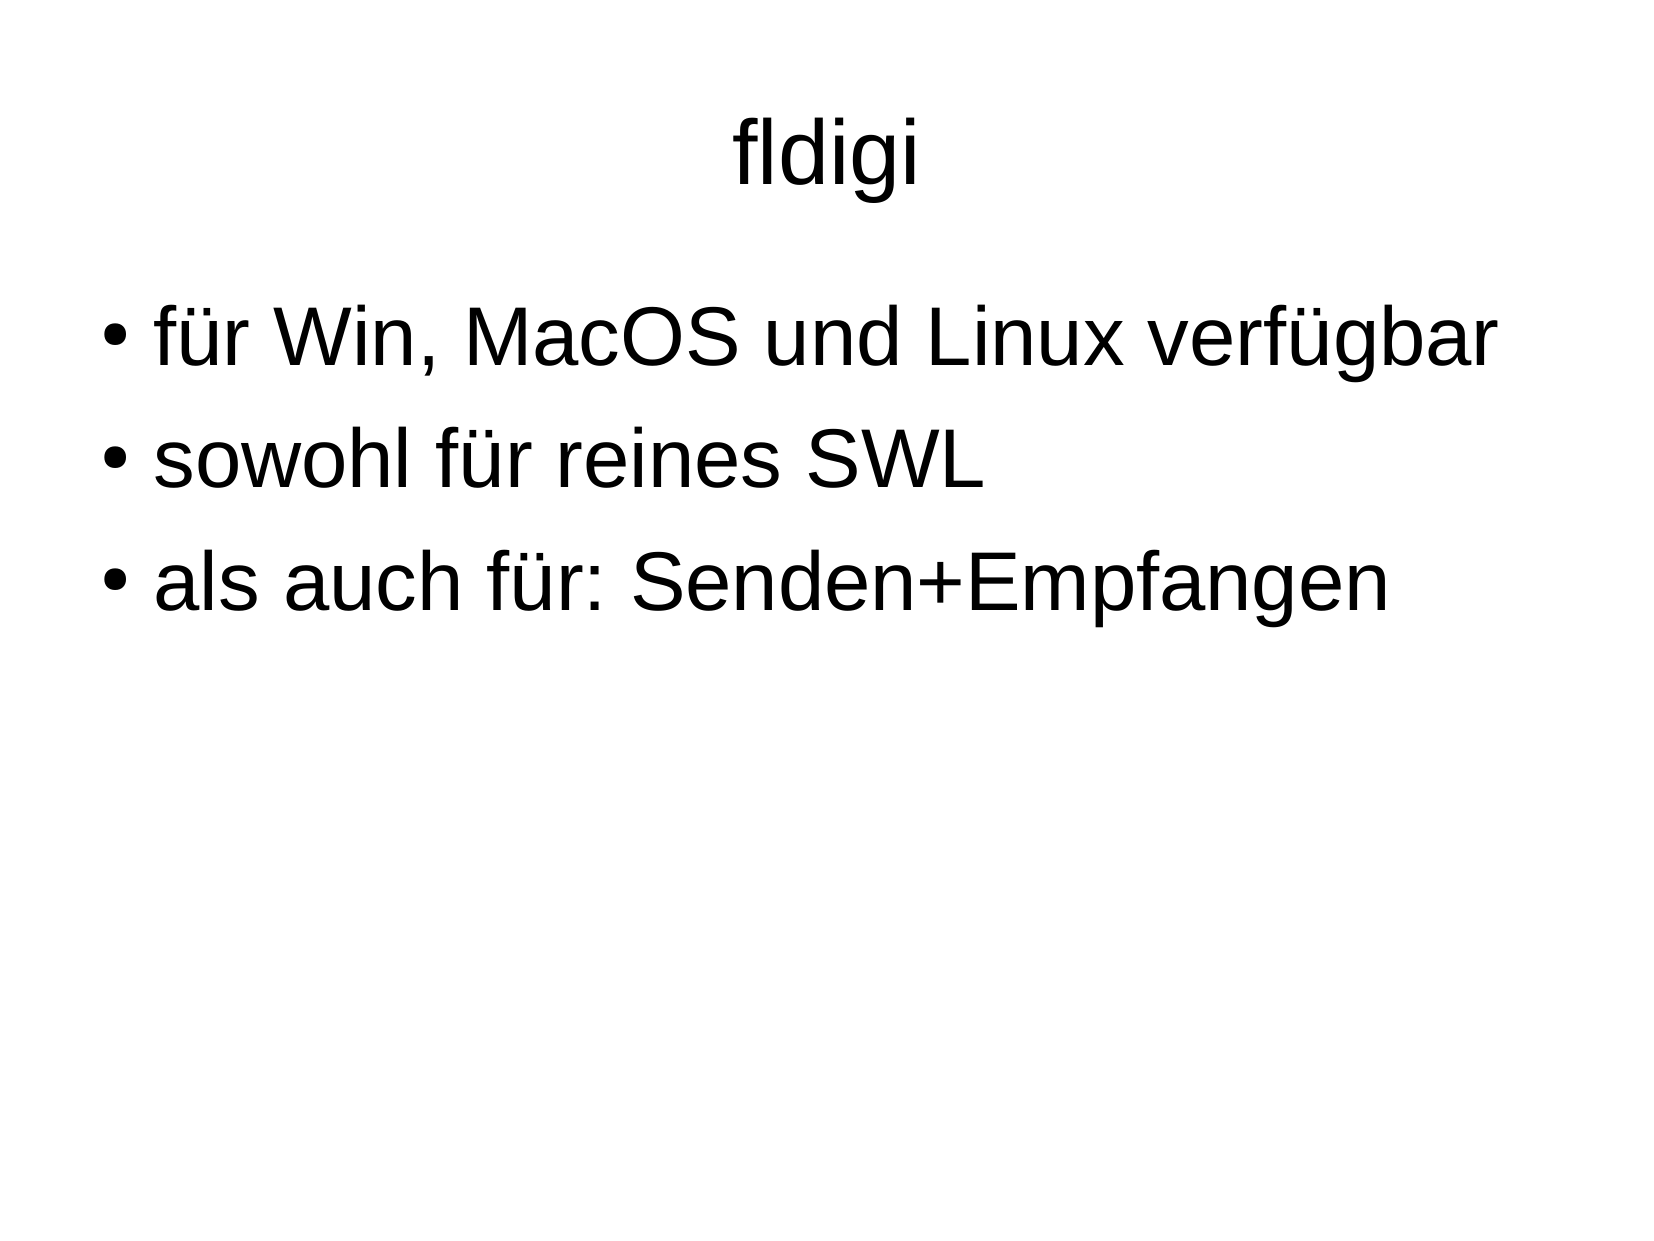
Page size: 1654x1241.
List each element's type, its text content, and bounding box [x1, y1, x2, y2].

title fldigi [82, 49, 1571, 257]
list für Win, MacOS und Linux verfügbar sowohl für reines SWL als auch für: Senden+Empfangen [82, 290, 1538, 1010]
